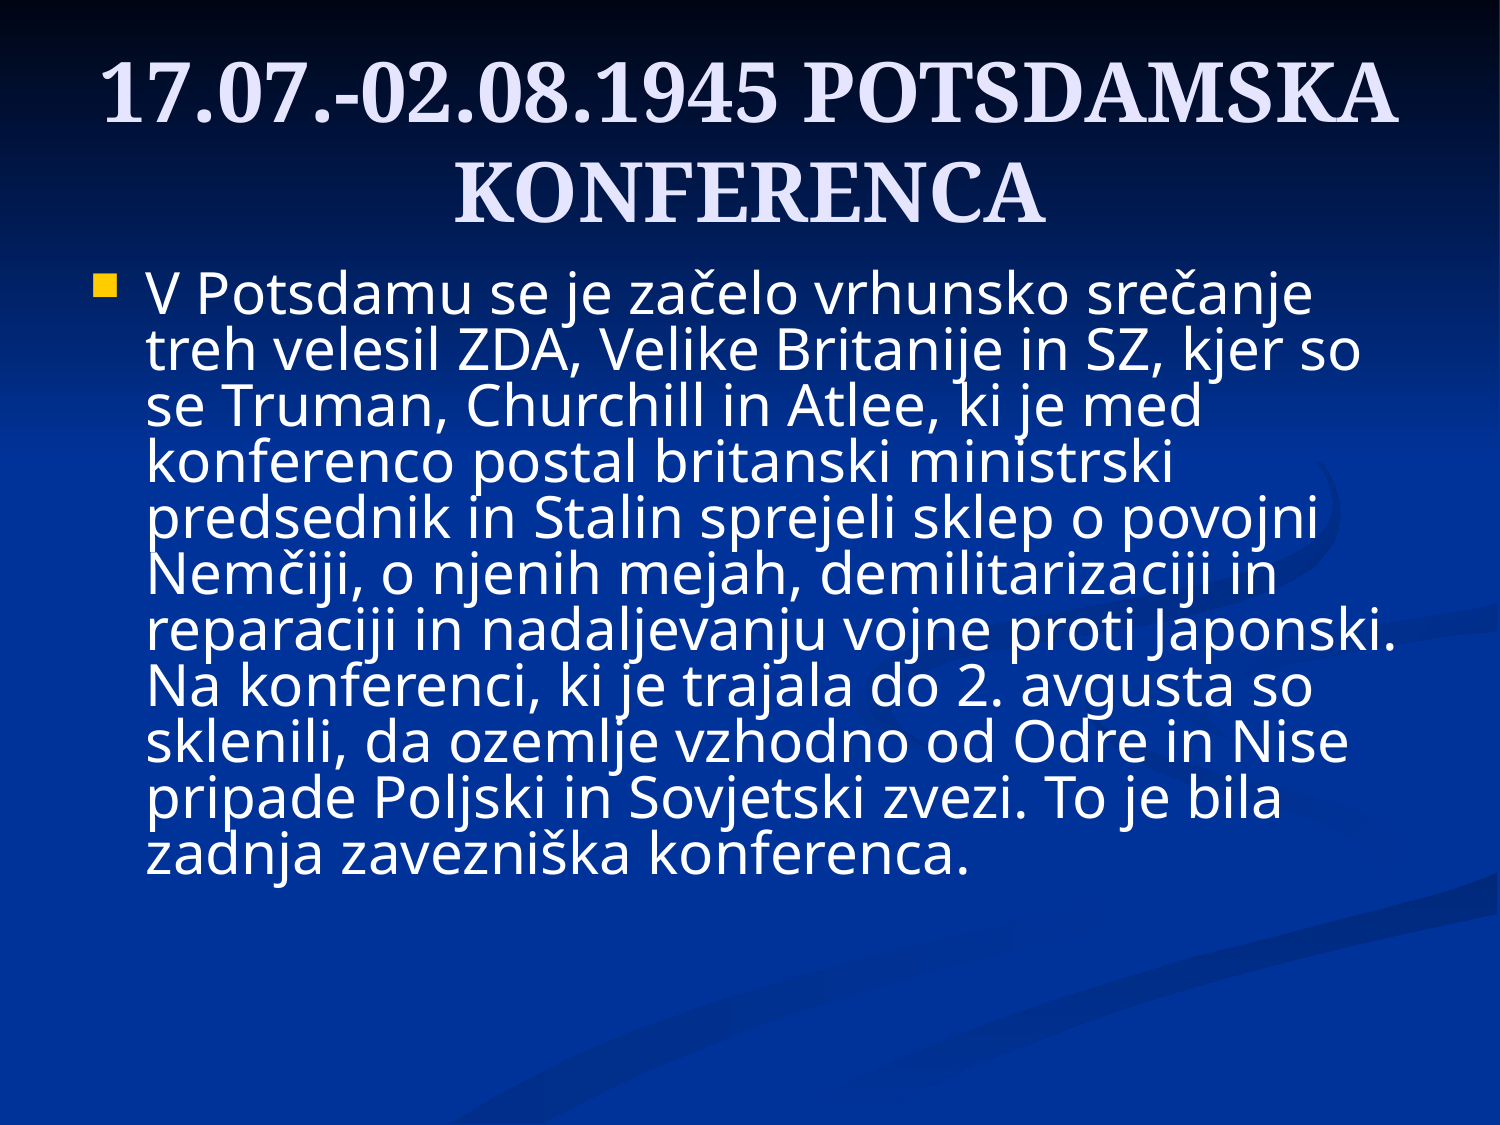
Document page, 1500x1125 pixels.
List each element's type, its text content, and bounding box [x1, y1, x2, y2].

title 17.07.-02.08.1945 POTSDAMSKA KONFERENCA [75, 0, 1425, 262]
list V Potsdamu se je začelo vrhunsko srečanje treh velesil ZDA, Velike Britanije in SZ, kjer so se Truman, Churchill in Atlee, ki je med konferenco postal britanski ministrski predsednik in Stalin sprejeli sklep o povojni Nemčiji, o njenih mejah, demilitarizaciji in reparaciji in nadaljevanju vojne proti Japonski. Na konferenci, ki je trajala do 2. avgusta so sklenili, da ozemlje vzhodno od Odre in Nise pripade Poljski in Sovjetski zvezi. To je bila zadnja zavezniška konferenca. [75, 262, 1425, 950]
